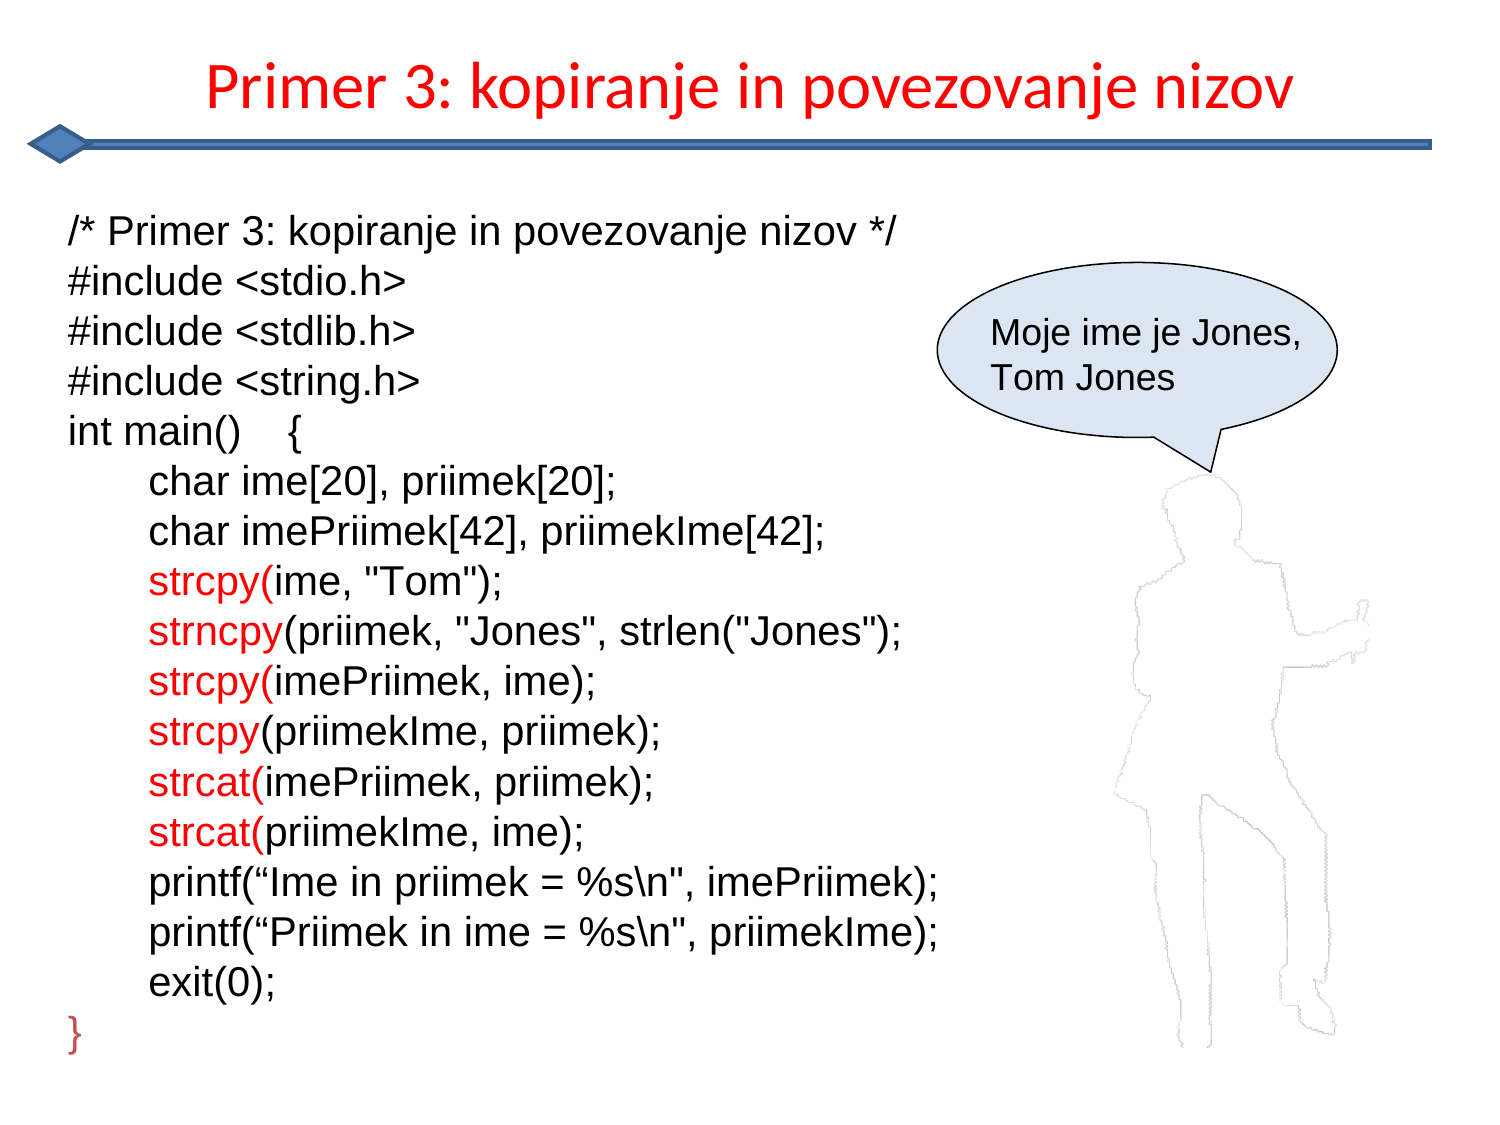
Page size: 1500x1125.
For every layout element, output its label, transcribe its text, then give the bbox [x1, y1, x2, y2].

text_box [937, 262, 1300, 402]
text_box /* Primer 3: kopiranje in povezovanje nizov */ #include <stdio.h> #include <stdlib.h> #include <string.h> int main() { char ime[20], priimek[20]; char imePriimek[42], priimekIme[42]; strcpy(ime, "Tom"); strncpy(priimek, "Jones", strlen("Jones"); strcpy(imePriimek, ime); strcpy(priimekIme, priimek); strcat(imePriimek, priimek); strcat(priimekIme, ime); printf(“Ime in priimek = %s\n", imePriimek); printf(“Priimek in ime = %s\n", priimekIme); exit(0); } [53, 196, 1436, 1063]
text_box [983, 406, 1291, 473]
text_box [1318, 312, 1338, 388]
title Primer 3: kopiranje in povezovanje nizov [75, 23, 1426, 141]
picture [1113, 474, 1370, 1048]
text_box Moje ime je Jones, Tom Jones [975, 299, 1318, 406]
